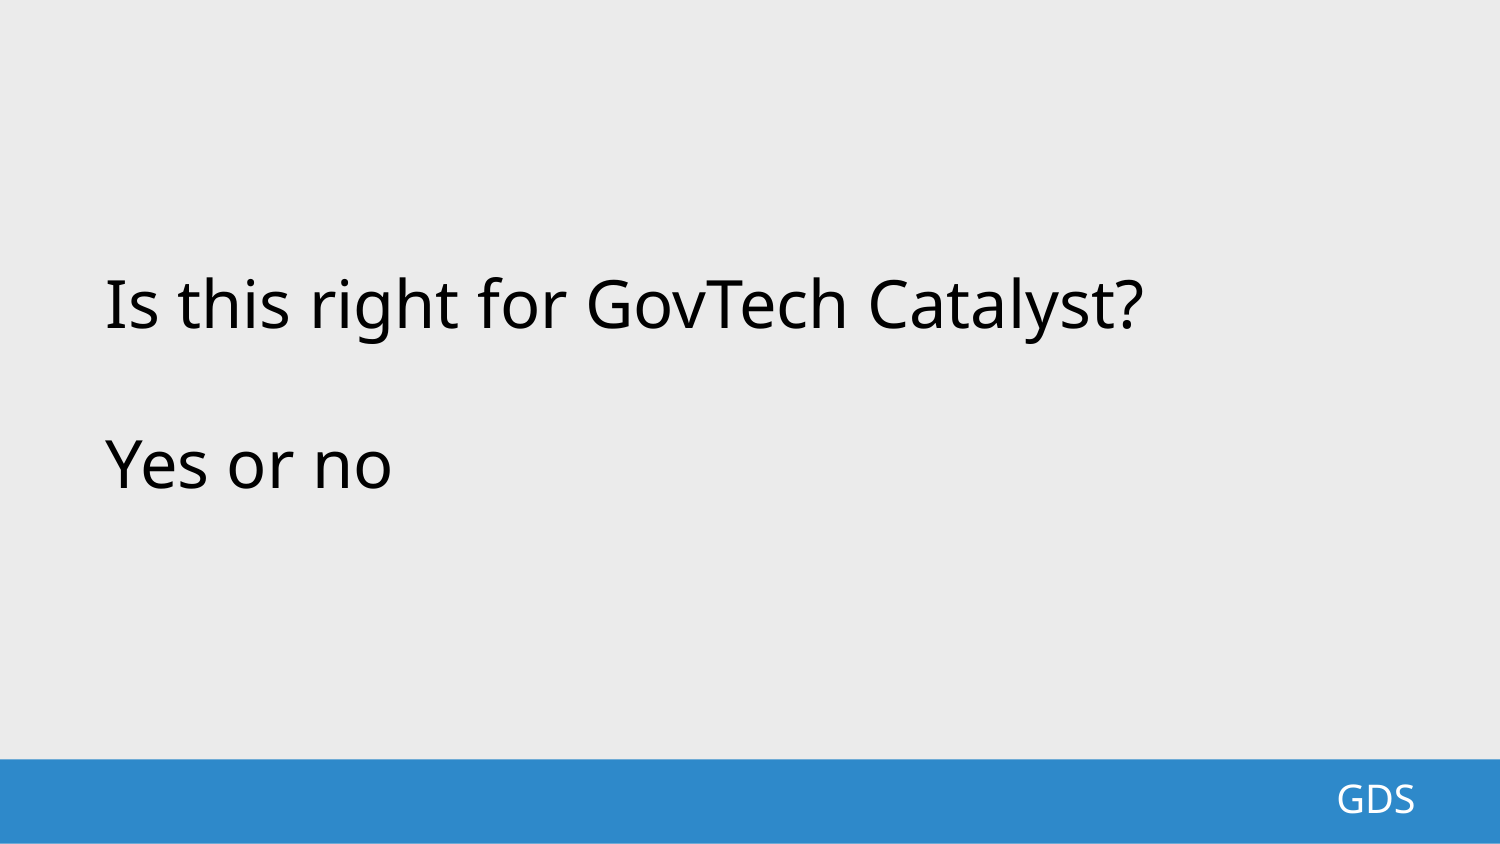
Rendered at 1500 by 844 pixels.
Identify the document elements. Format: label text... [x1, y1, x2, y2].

text_box Is this right for GovTech Catalyst? Yes or no [102, 0, 1397, 765]
